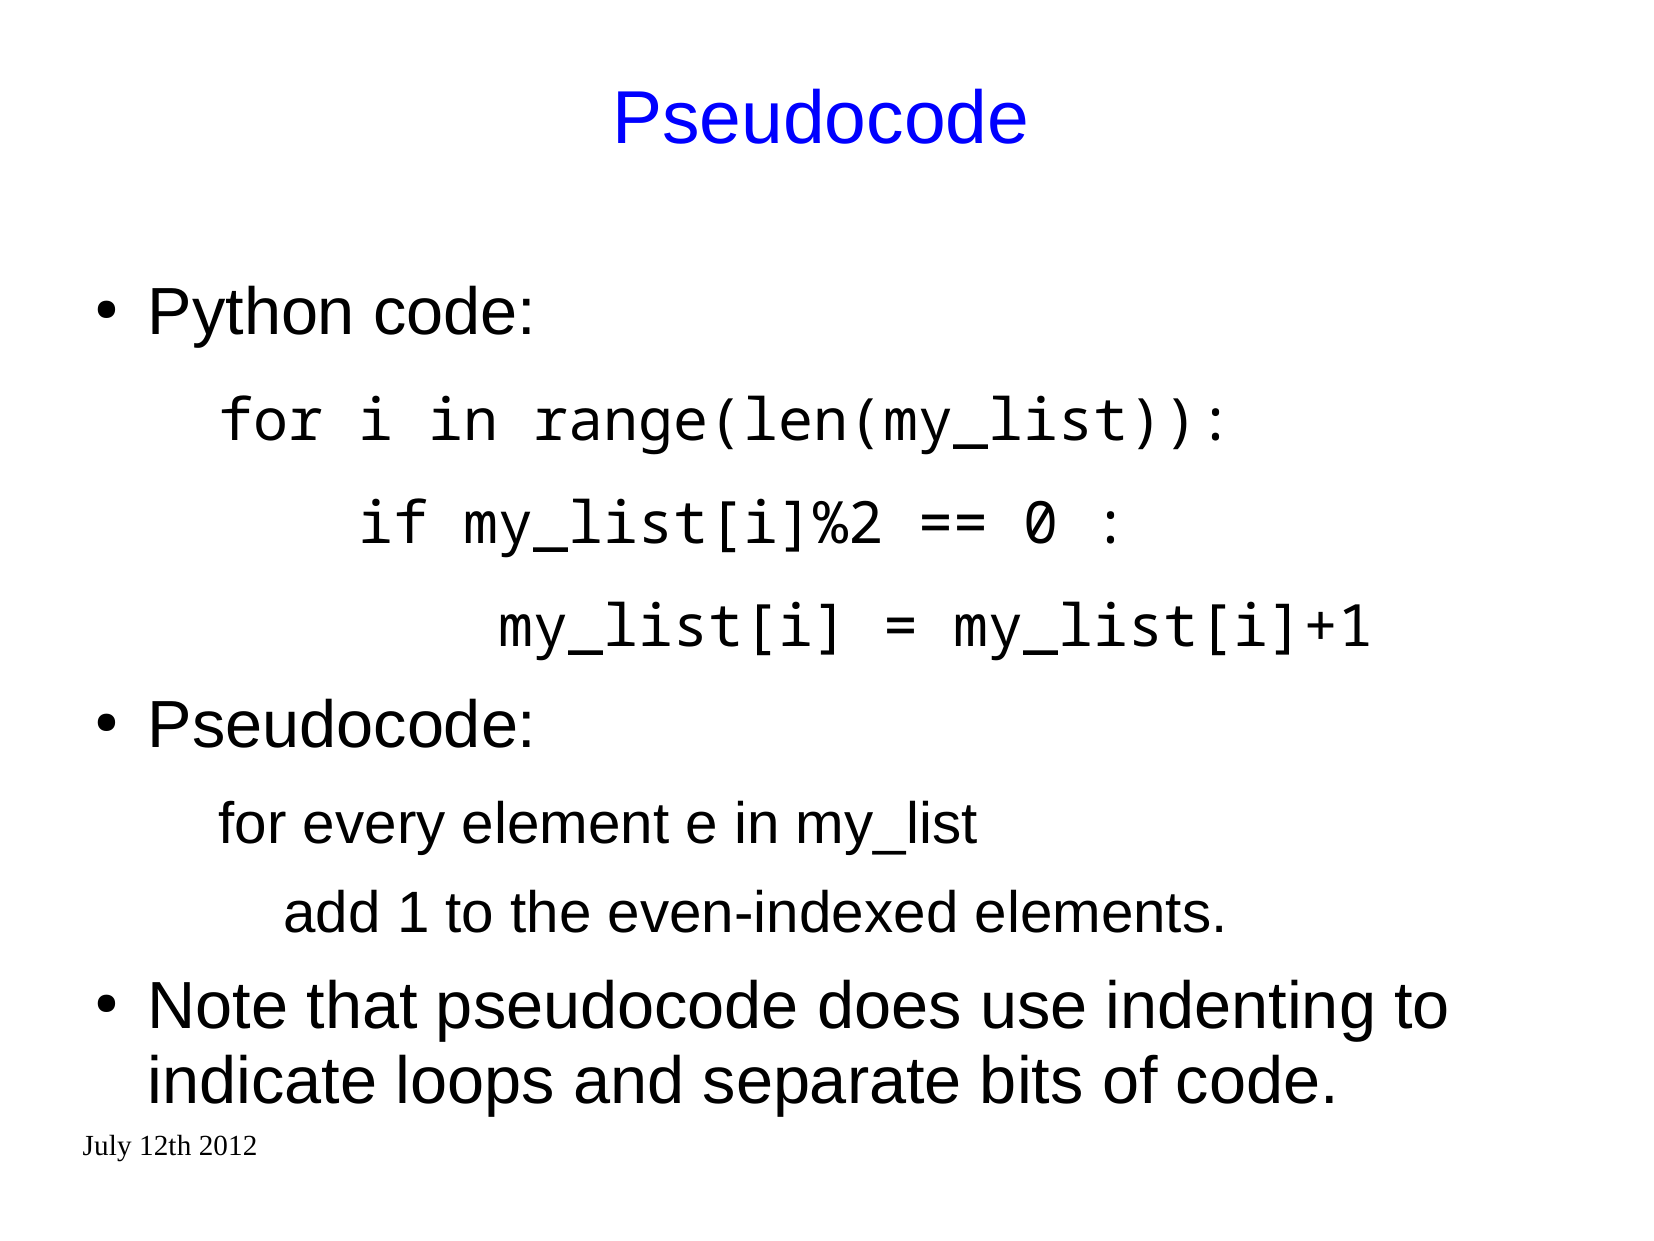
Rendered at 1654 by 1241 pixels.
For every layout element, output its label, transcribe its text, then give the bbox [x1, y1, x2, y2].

list Python code: for i in range(len(my_list)): if my_list[i]%2 == 0 : my_list[i] = my_list[i]+1 Pseudocode: for every element e in my_list add 1 to the even-indexed elements. Note that pseudocode does use indenting to indicate loops and separate bits of code. [76, 274, 1566, 1093]
title Pseudocode [76, 58, 1565, 178]
